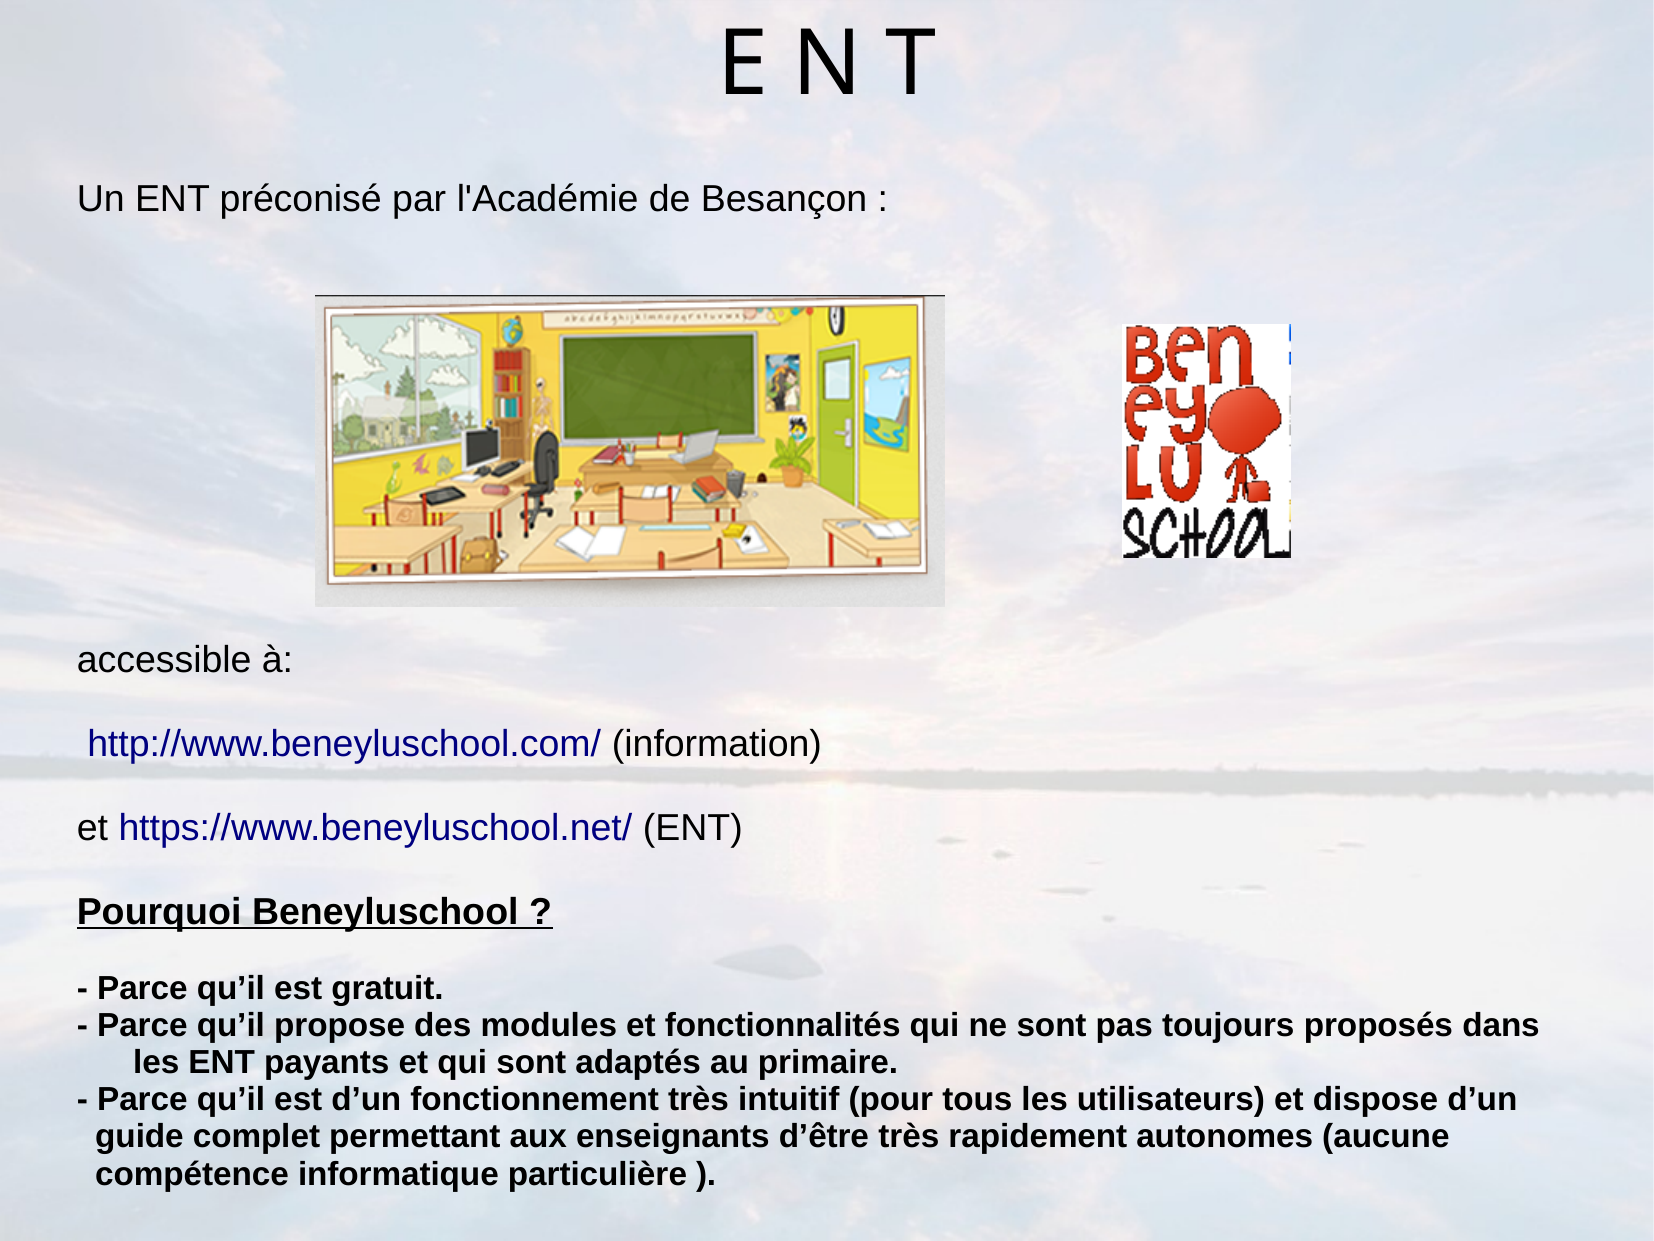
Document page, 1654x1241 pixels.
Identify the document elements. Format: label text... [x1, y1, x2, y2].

subtitle Un ENT préconisé par l'Académie de Besançon : accessible à: http://www.beneyluschool.com/ (information) et https://www.beneyluschool.net/ (ENT) Pourquoi Beneyluschool ? - Parce qu’il est gratuit. - Parce qu’il propose des modules et fonctionnalités qui ne sont pas toujours proposés dans les ENT payants et qui sont adaptés au primaire. - Parce qu’il est d’un fonctionnement très intuitif (pour tous les utilisateurs) et dispose d’un guide complet permettant aux enseignants d’être très rapidement autonomes (aucune compétence informatique particulière ). [76, 171, 1565, 1198]
picture [0, 0, 1654, 1241]
title E N T [83, 0, 1572, 170]
